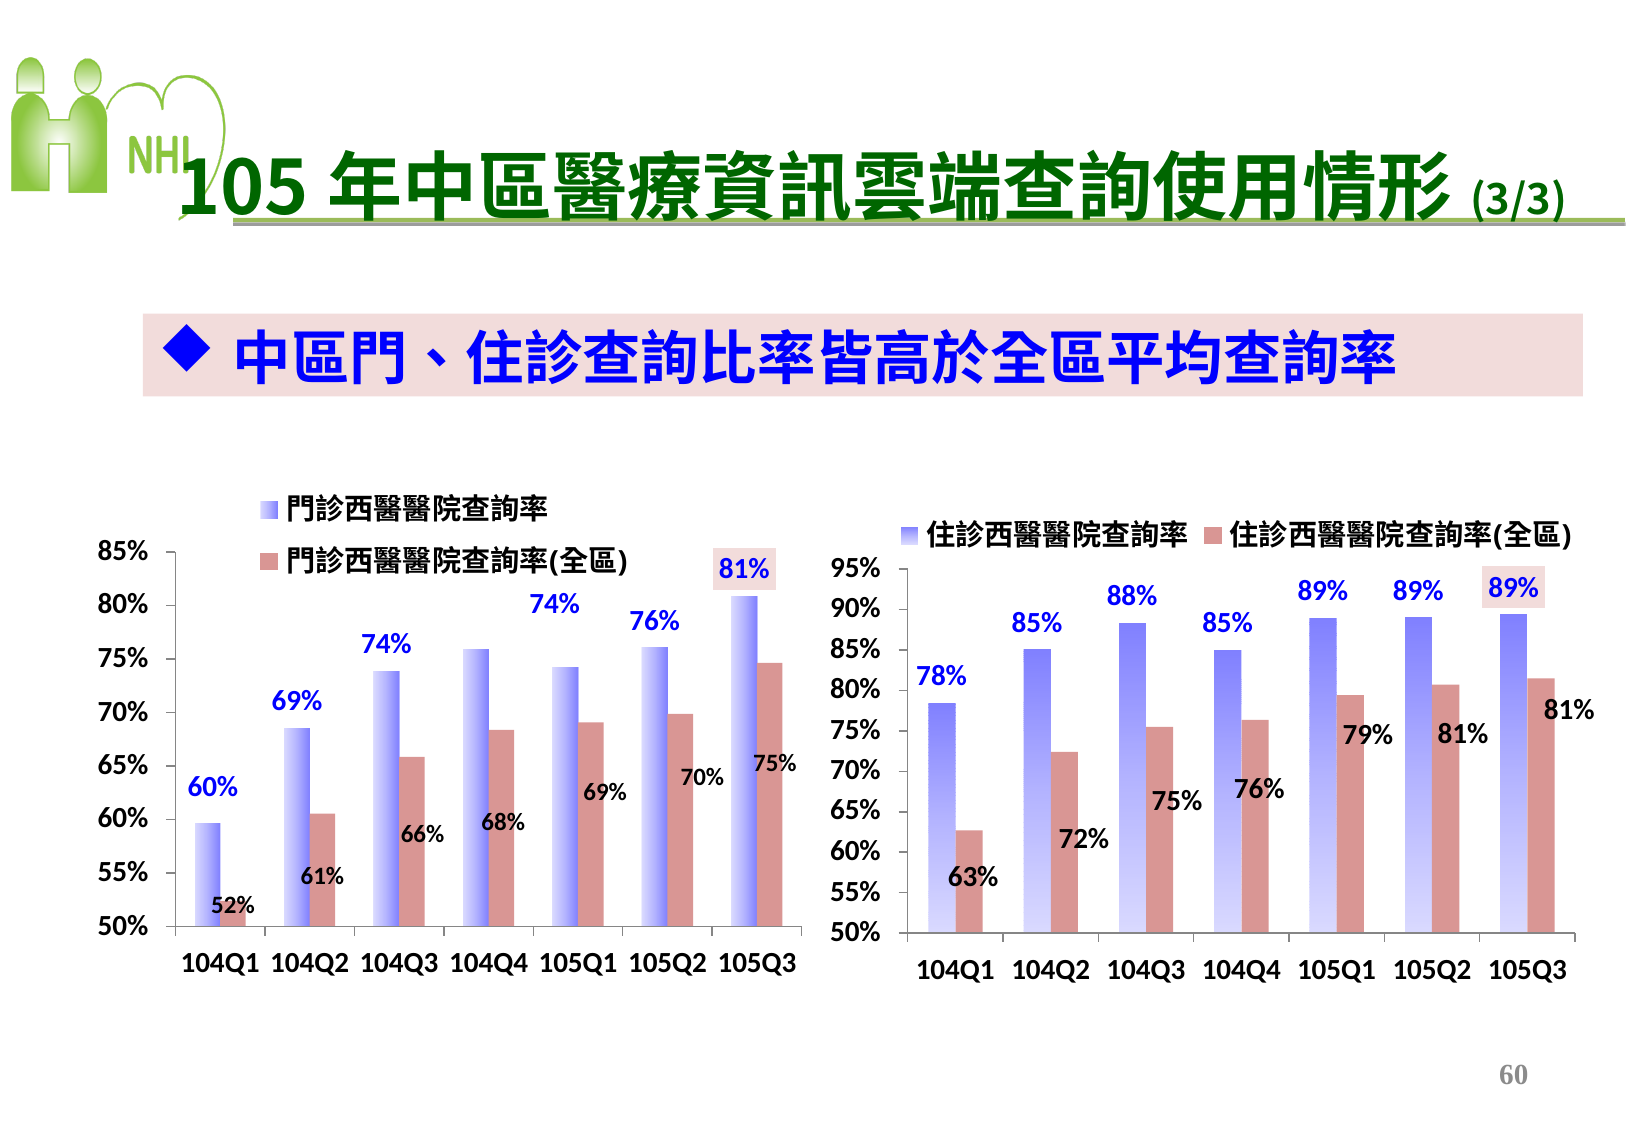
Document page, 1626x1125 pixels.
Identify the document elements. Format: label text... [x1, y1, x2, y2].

picture [0, 42, 233, 233]
title 105年中區醫療資訊雲端查詢使用情形(3/3) [139, 101, 1604, 268]
text_box 中區門、住診查詢比率皆高於全區平均查詢率 [142, 313, 1583, 397]
picture [94, 481, 803, 1004]
slide_number <編號> [1164, 1042, 1544, 1103]
picture [826, 484, 1613, 992]
text_box [47, 406, 1598, 1099]
